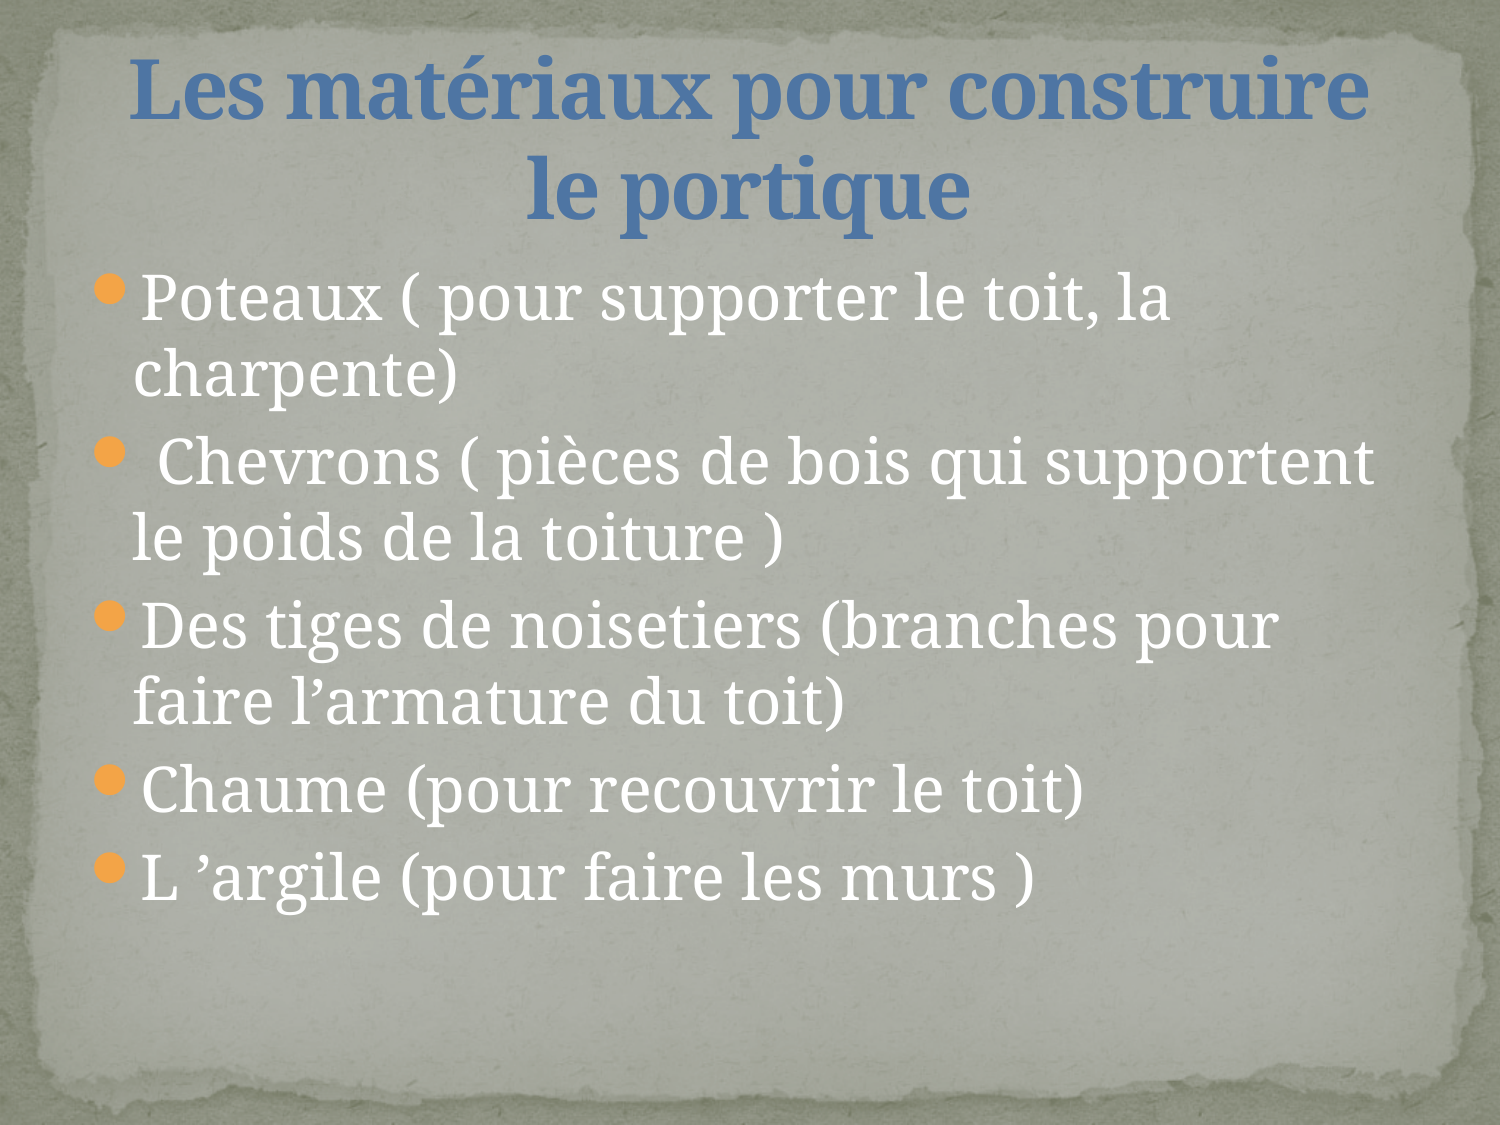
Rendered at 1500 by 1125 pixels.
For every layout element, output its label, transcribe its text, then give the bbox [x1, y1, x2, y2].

title Les matériaux pour construire le portique [75, 24, 1425, 244]
list Poteaux ( pour supporter le toit, la charpente) Chevrons ( pièces de bois qui supportent le poids de la toiture ) Des tiges de noisetiers (branches pour faire l’armature du toit) Chaume (pour recouvrir le toit) L ’argile (pour faire les murs ) [75, 249, 1425, 1000]
